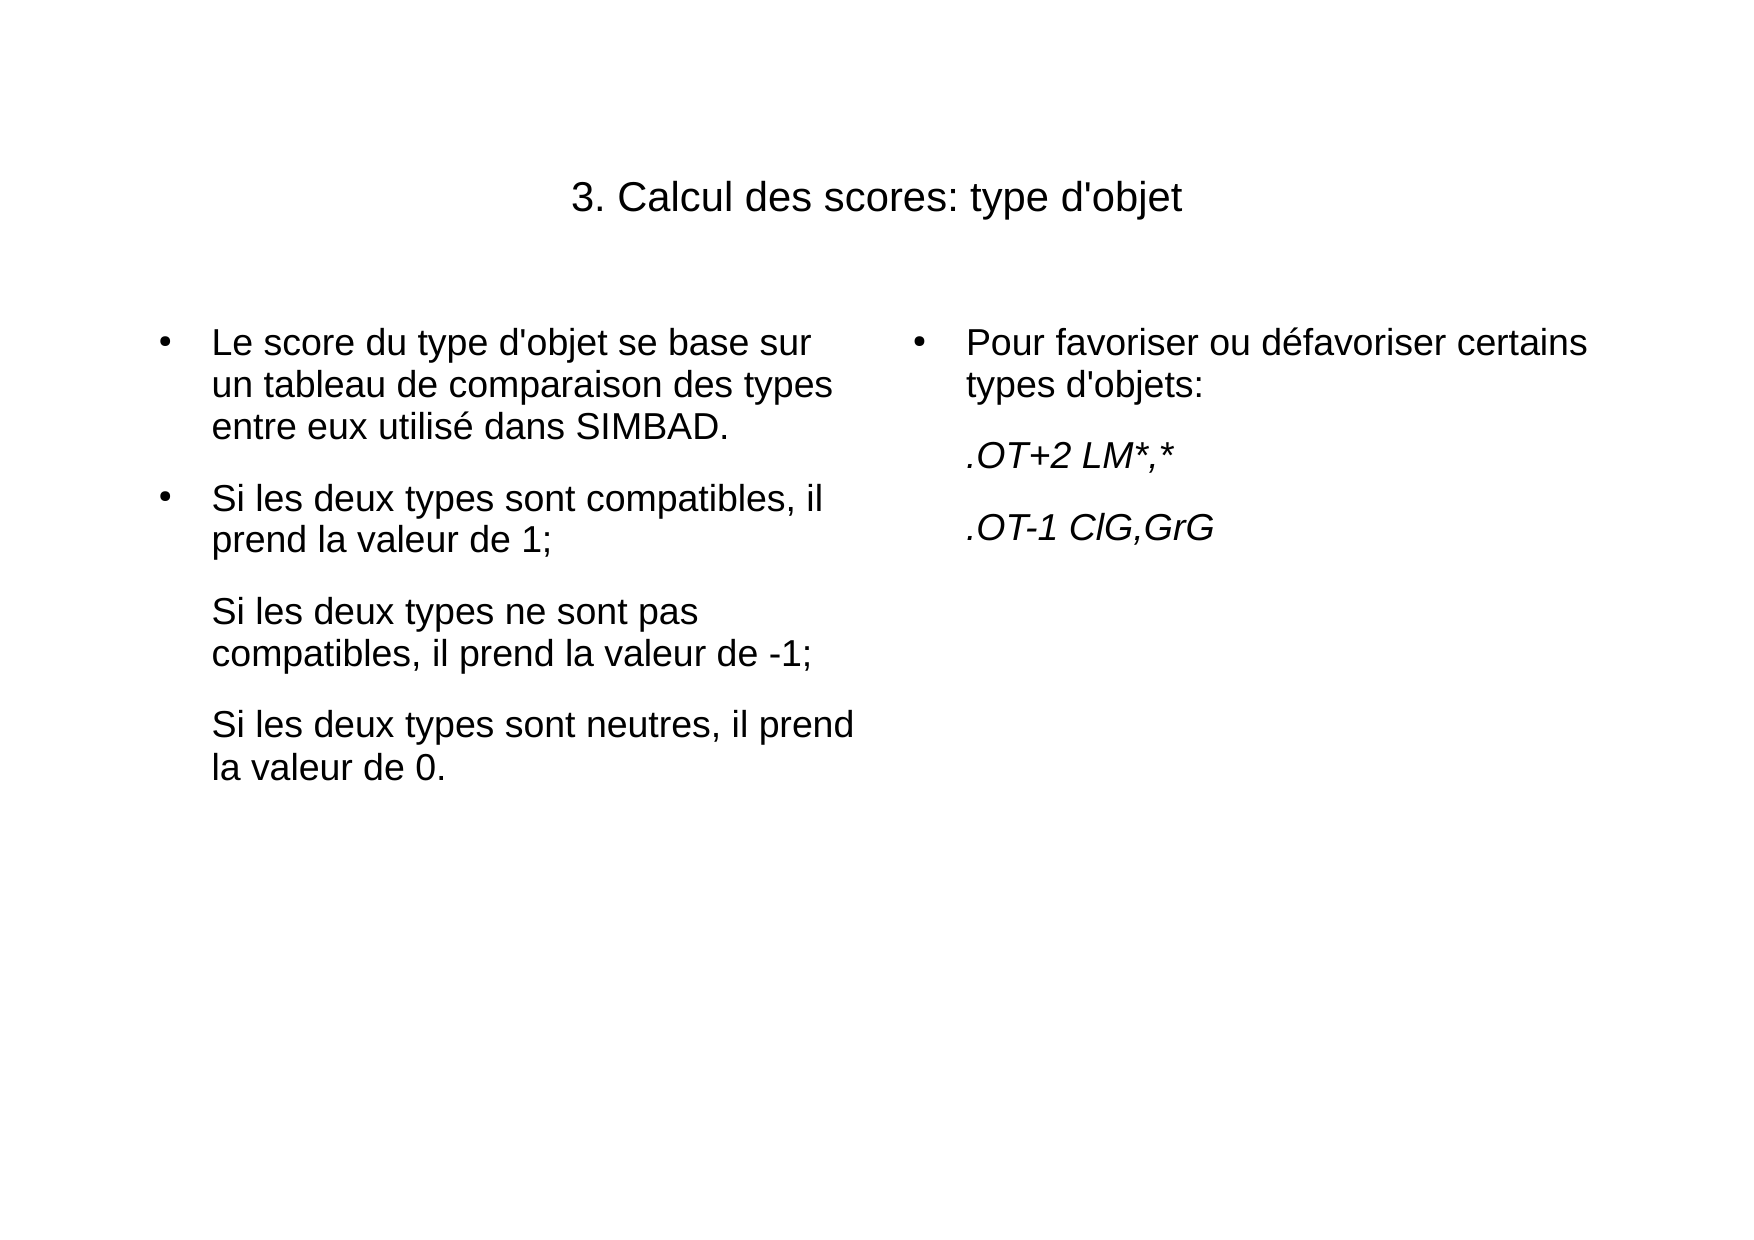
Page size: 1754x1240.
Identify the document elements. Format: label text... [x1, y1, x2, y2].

title 3. Calcul des scores: type d'objet [140, 111, 1614, 284]
list Pour favoriser ou défavoriser certains types d'objets: .OT+2 LM*,* .OT-1 ClG,GrG [895, 321, 1614, 1062]
list Le score du type d'objet se base sur un tableau de comparaison des types entre eux utilisé dans SIMBAD. Si les deux types sont compatibles, il prend la valeur de 1; Si les deux types ne sont pas compatibles, il prend la valeur de -1; Si les deux types sont neutres, il prend la valeur de 0. [140, 321, 860, 1062]
